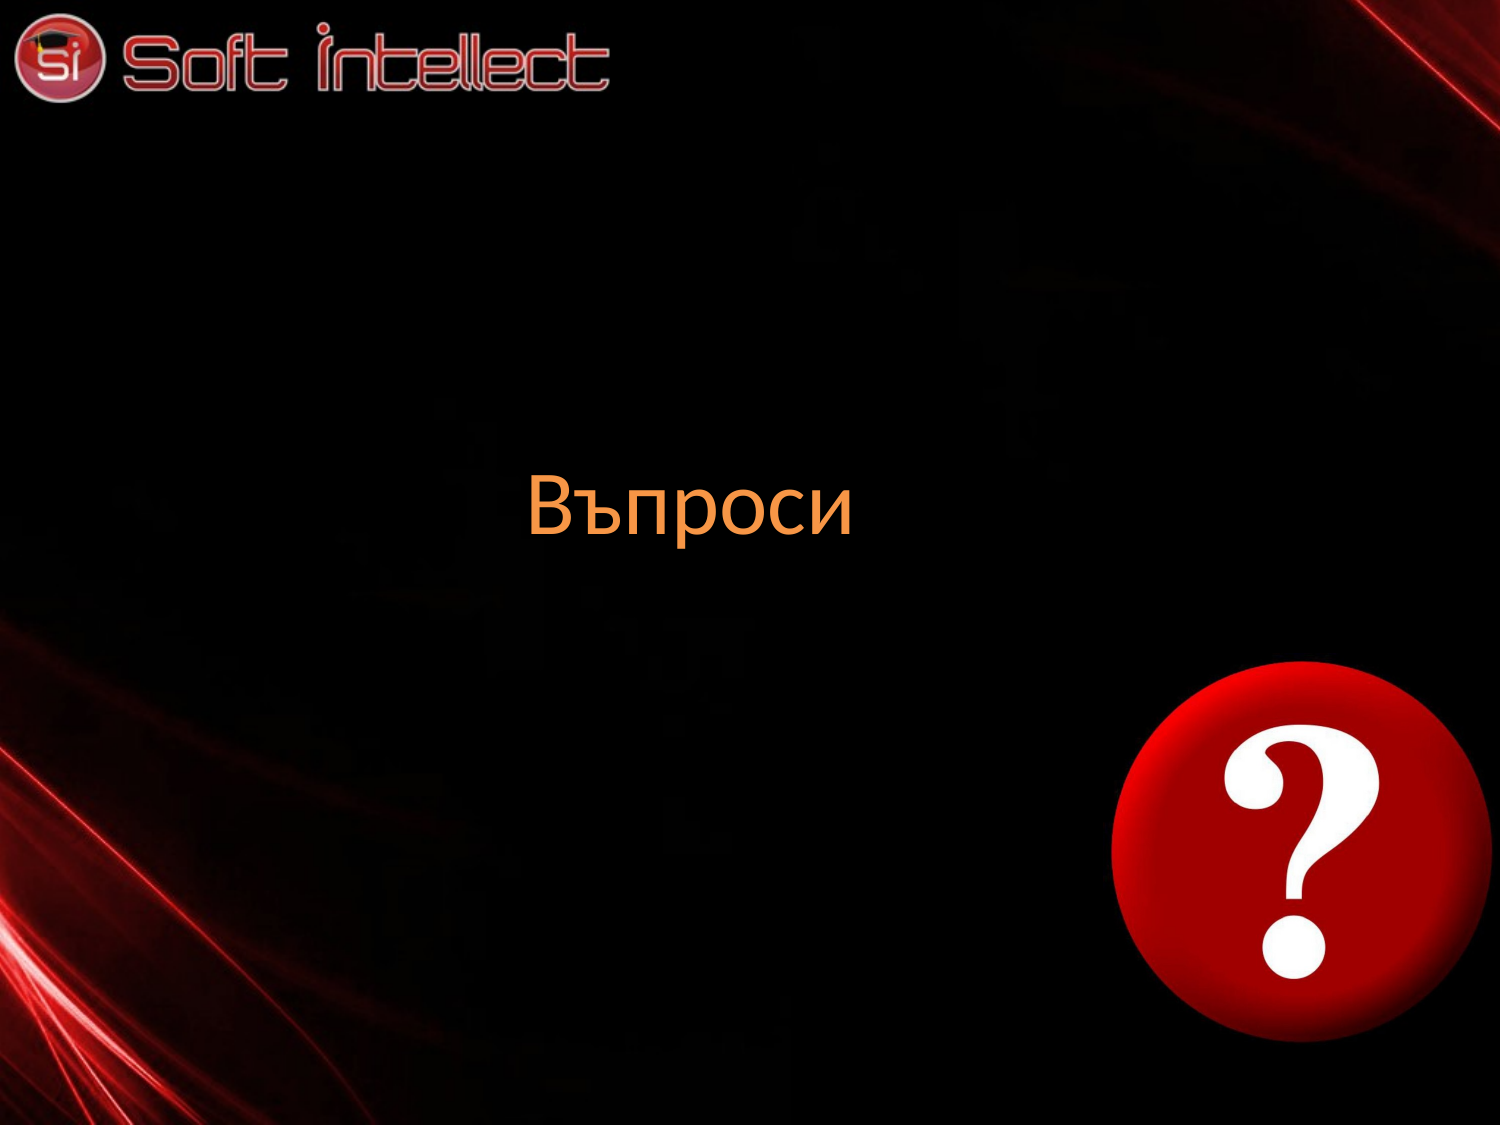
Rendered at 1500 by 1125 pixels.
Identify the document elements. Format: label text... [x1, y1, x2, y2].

picture [0, 0, 1500, 1125]
text_box Въпроси [510, 404, 1500, 592]
